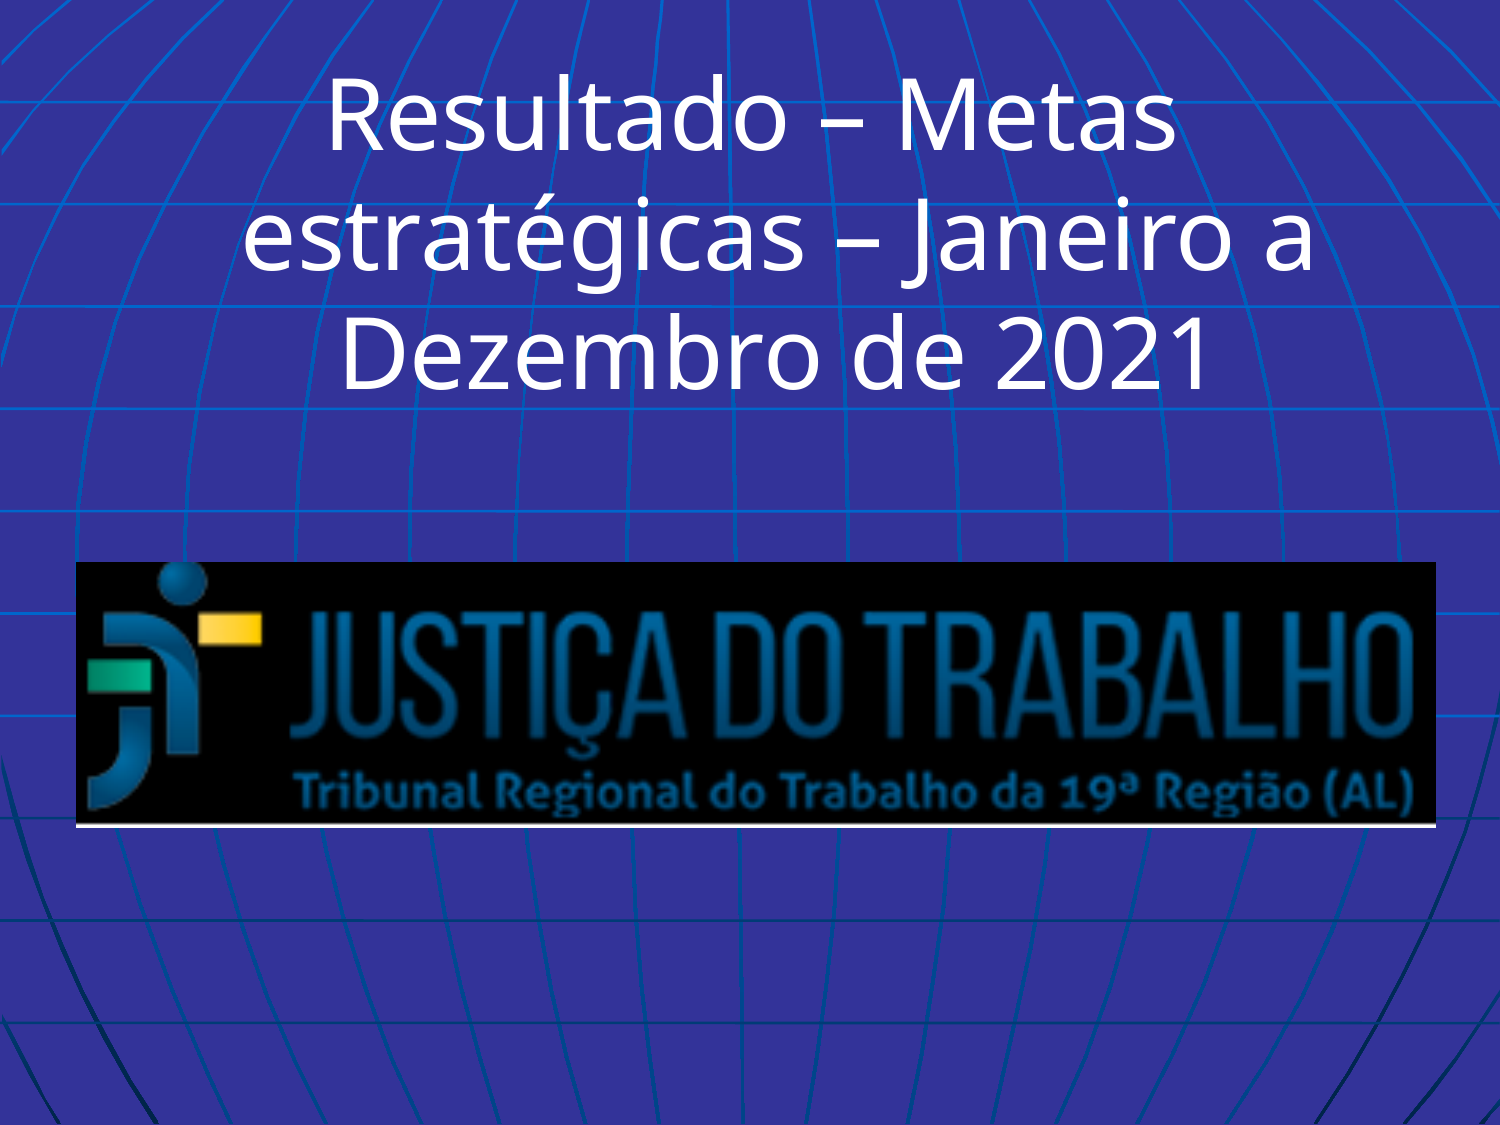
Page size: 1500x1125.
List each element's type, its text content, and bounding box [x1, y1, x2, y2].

picture [76, 562, 1436, 828]
list Resultado – Metas estratégicas – Janeiro a Dezembro de 2021 [76, 42, 1427, 562]
